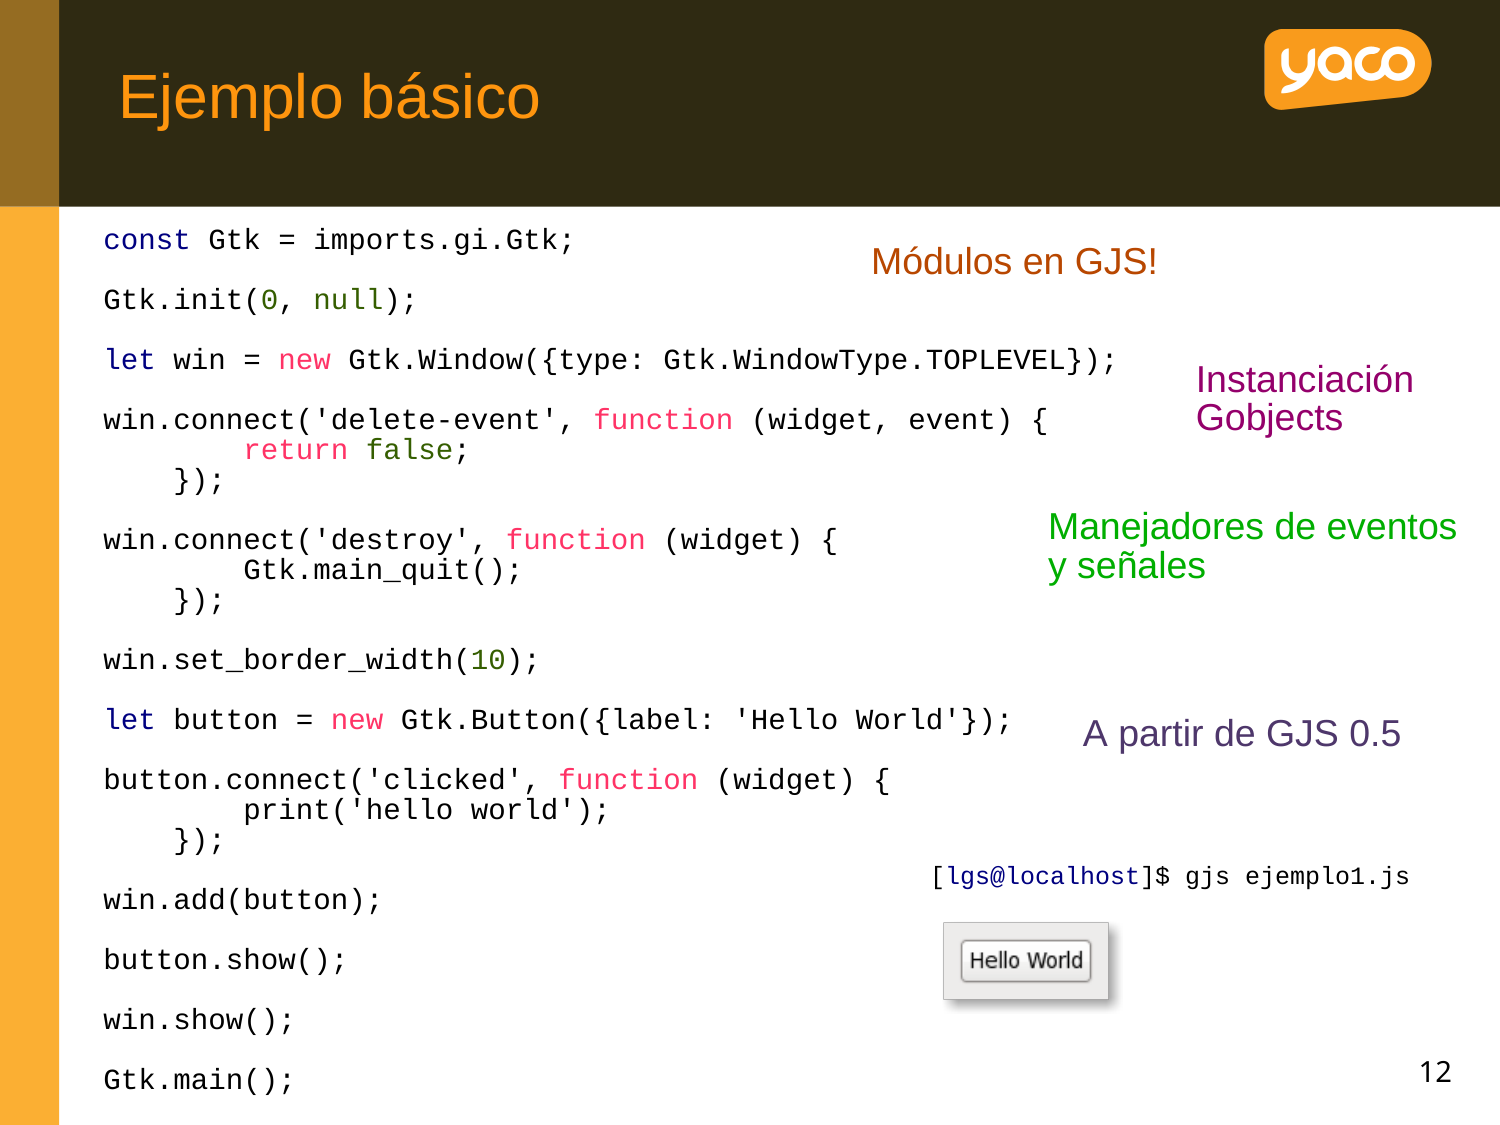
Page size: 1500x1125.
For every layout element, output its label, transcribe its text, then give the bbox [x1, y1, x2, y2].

picture [936, 915, 1123, 1014]
text_box Manejadores de eventos y señales [1033, 501, 1475, 597]
text_box [lgs@localhost]$ gjs ejemplo1.js [915, 856, 1426, 900]
text_box Módulos en GJS! [856, 236, 1174, 294]
picture [1263, 29, 1433, 110]
text_box Instanciación Gobjects [1181, 354, 1431, 450]
text_box const Gtk = imports.gi.Gtk; Gtk.init(0, null); let win = new Gtk.Window({type: Gtk.WindowType.TOPLEVEL}); win.connect('delete-event', function (widget, event) { return false; }); win.connect('destroy', function (widget) { Gtk.main_quit(); }); win.set_border_width(10); let button = new Gtk.Button({label: 'Hello World'}); button.connect('clicked', function (widget) { print('hello world'); }); win.add(button); button.show(); win.show(); Gtk.main(); [88, 218, 1136, 1107]
text_box A partir de GJS 0.5 [1068, 708, 1418, 766]
title Ejemplo básico [118, 5, 1169, 193]
